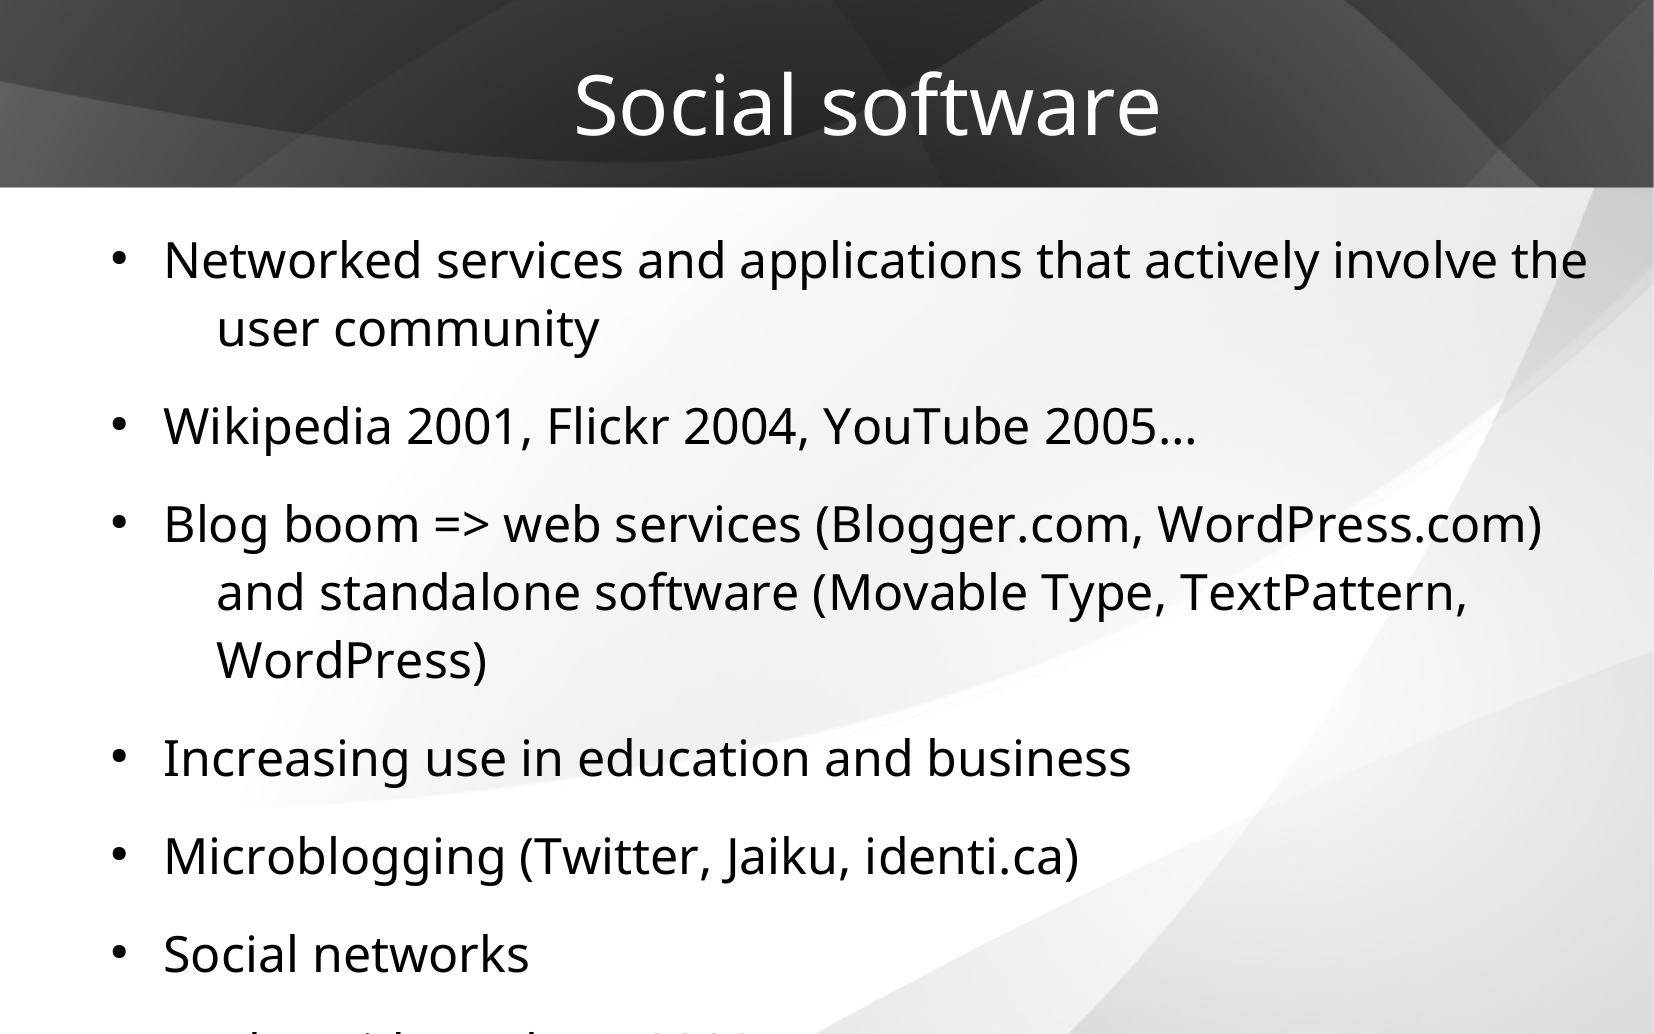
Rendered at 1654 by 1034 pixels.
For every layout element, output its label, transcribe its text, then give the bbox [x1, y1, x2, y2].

title Social software [124, 0, 1613, 208]
list Networked services and applications that actively involve the user community Wikipedia 2001, Flickr 2004, YouTube 2005… Blog boom => web services (Blogger.com, WordPress.com) and standalone software (Movable Type, TextPattern, WordPress) Increasing use in education and business Microblogging (Twitter, Jaiku, identi.ca) Social networks Darker side: 4chan (2003) [75, 225, 1613, 1013]
picture [0, 0, 1654, 1034]
